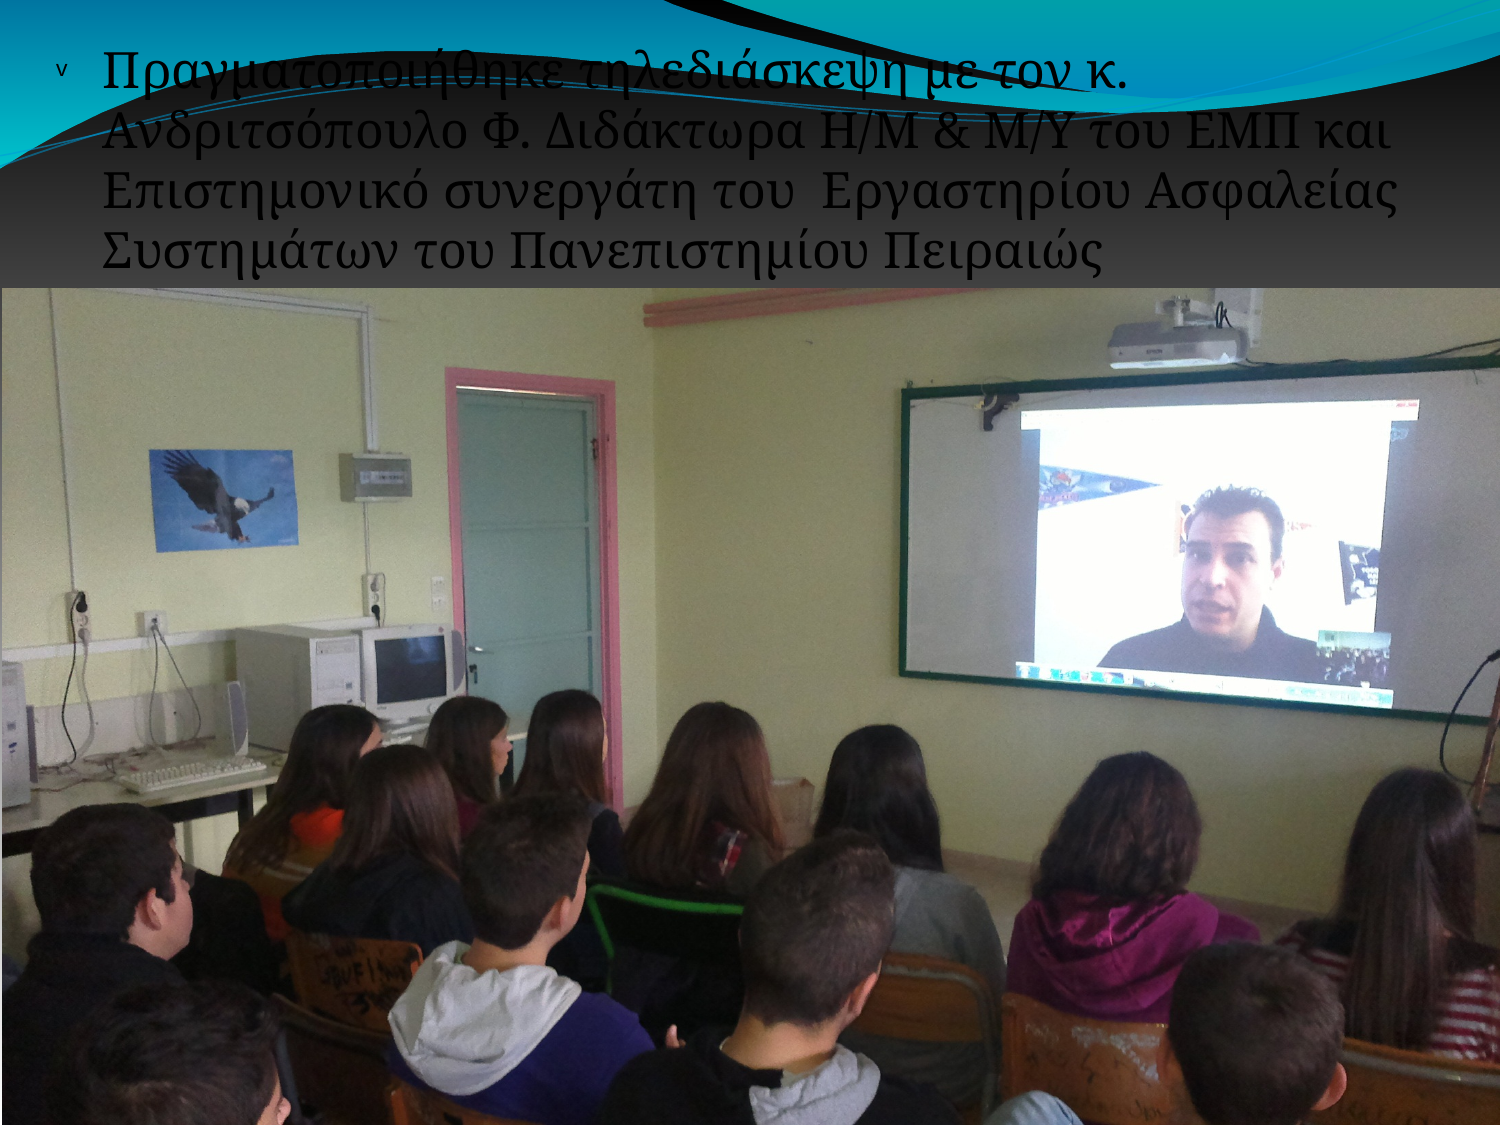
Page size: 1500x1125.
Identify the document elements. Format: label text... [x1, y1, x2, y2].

text_box Πραγματοποιήθηκε τηλεδιάσκεψη με τον κ. Ανδριτσόπουλο Φ. Διδάκτωρα Η/Μ & Μ/Υ του ΕΜΠ και Επιστημονικό συνεργάτη του Εργαστηρίου Ασφαλείας Συστημάτων του Πανεπιστημίου Πειραιώς [41, 30, 1424, 286]
picture [2, 288, 1500, 1125]
